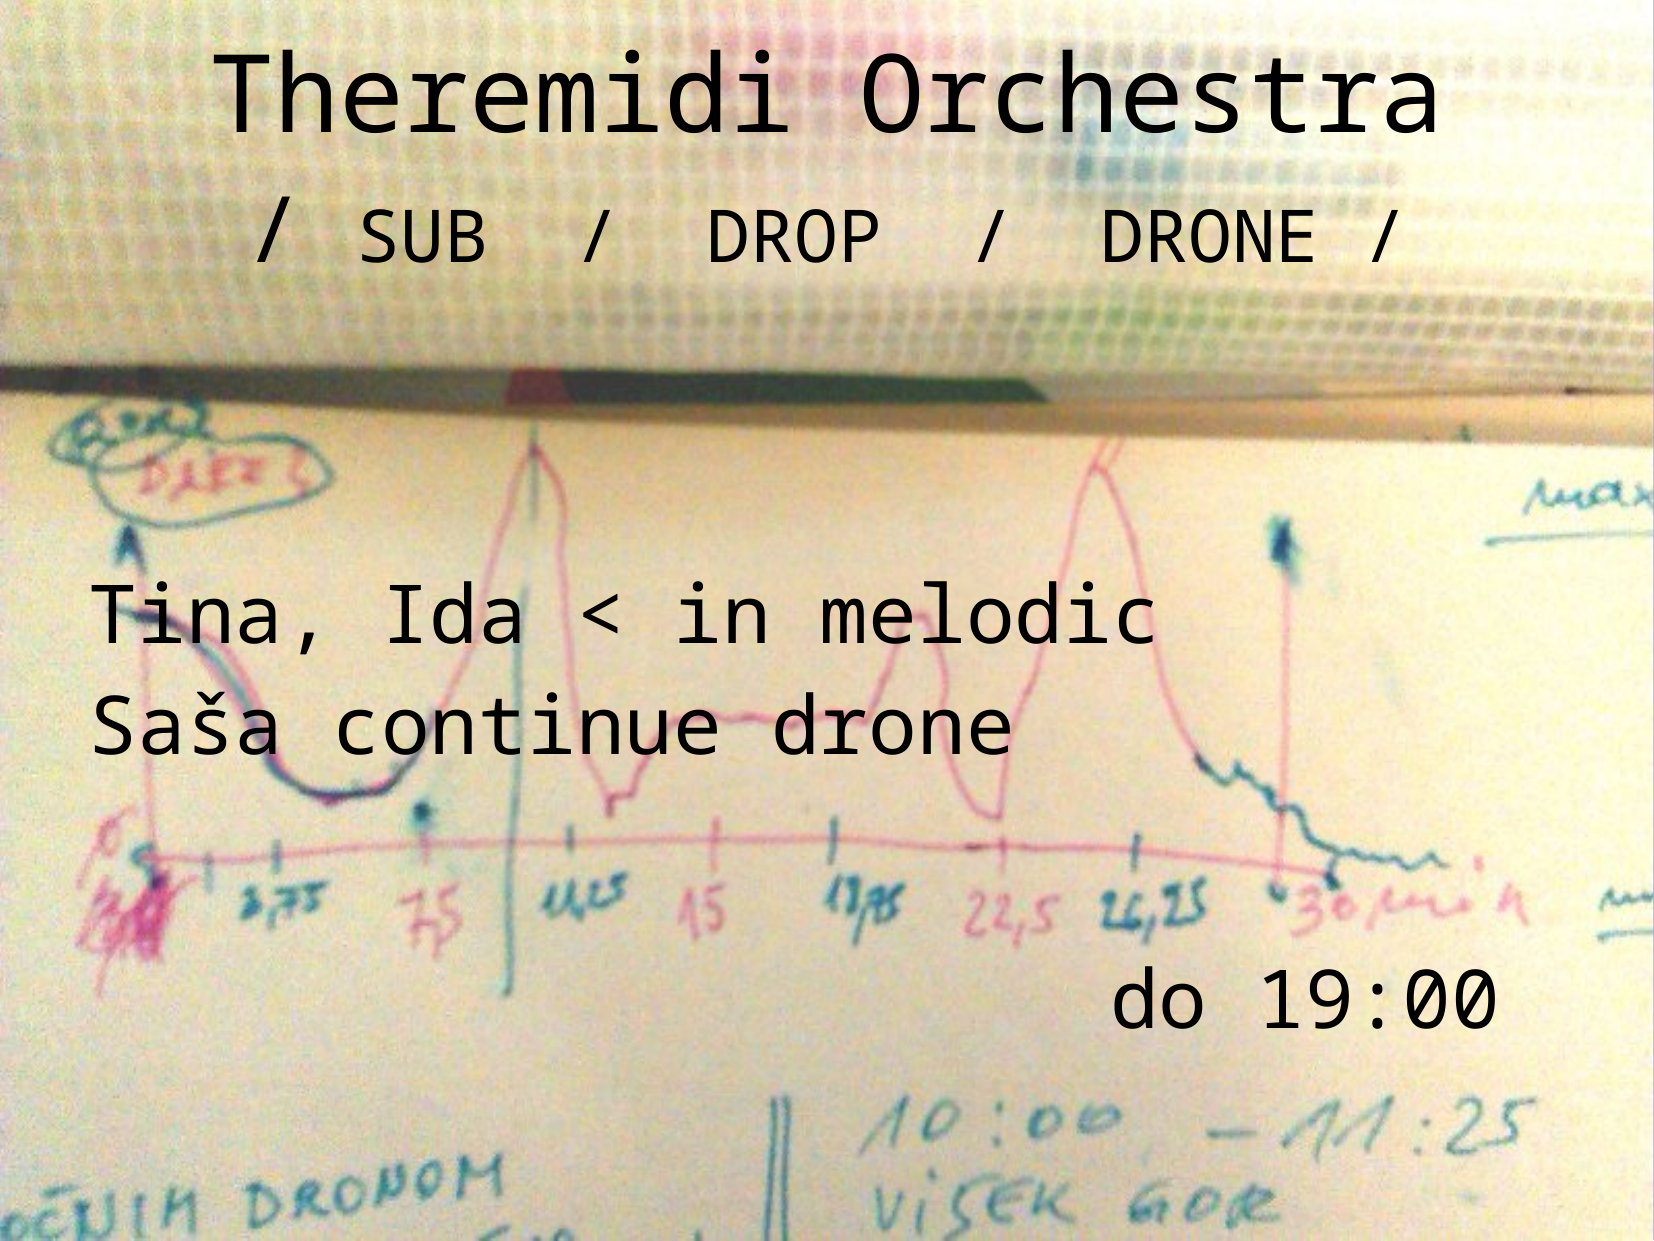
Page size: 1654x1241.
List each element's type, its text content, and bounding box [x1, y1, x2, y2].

text_box Tina, Ida < in melodic Saša continue drone [88, 272, 1566, 1063]
text_box do 19:00 [1110, 900, 1620, 1096]
title Theremidi Orchestra / SUB / DROP / DRONE / [82, 46, 1571, 260]
picture [0, 0, 1654, 1241]
